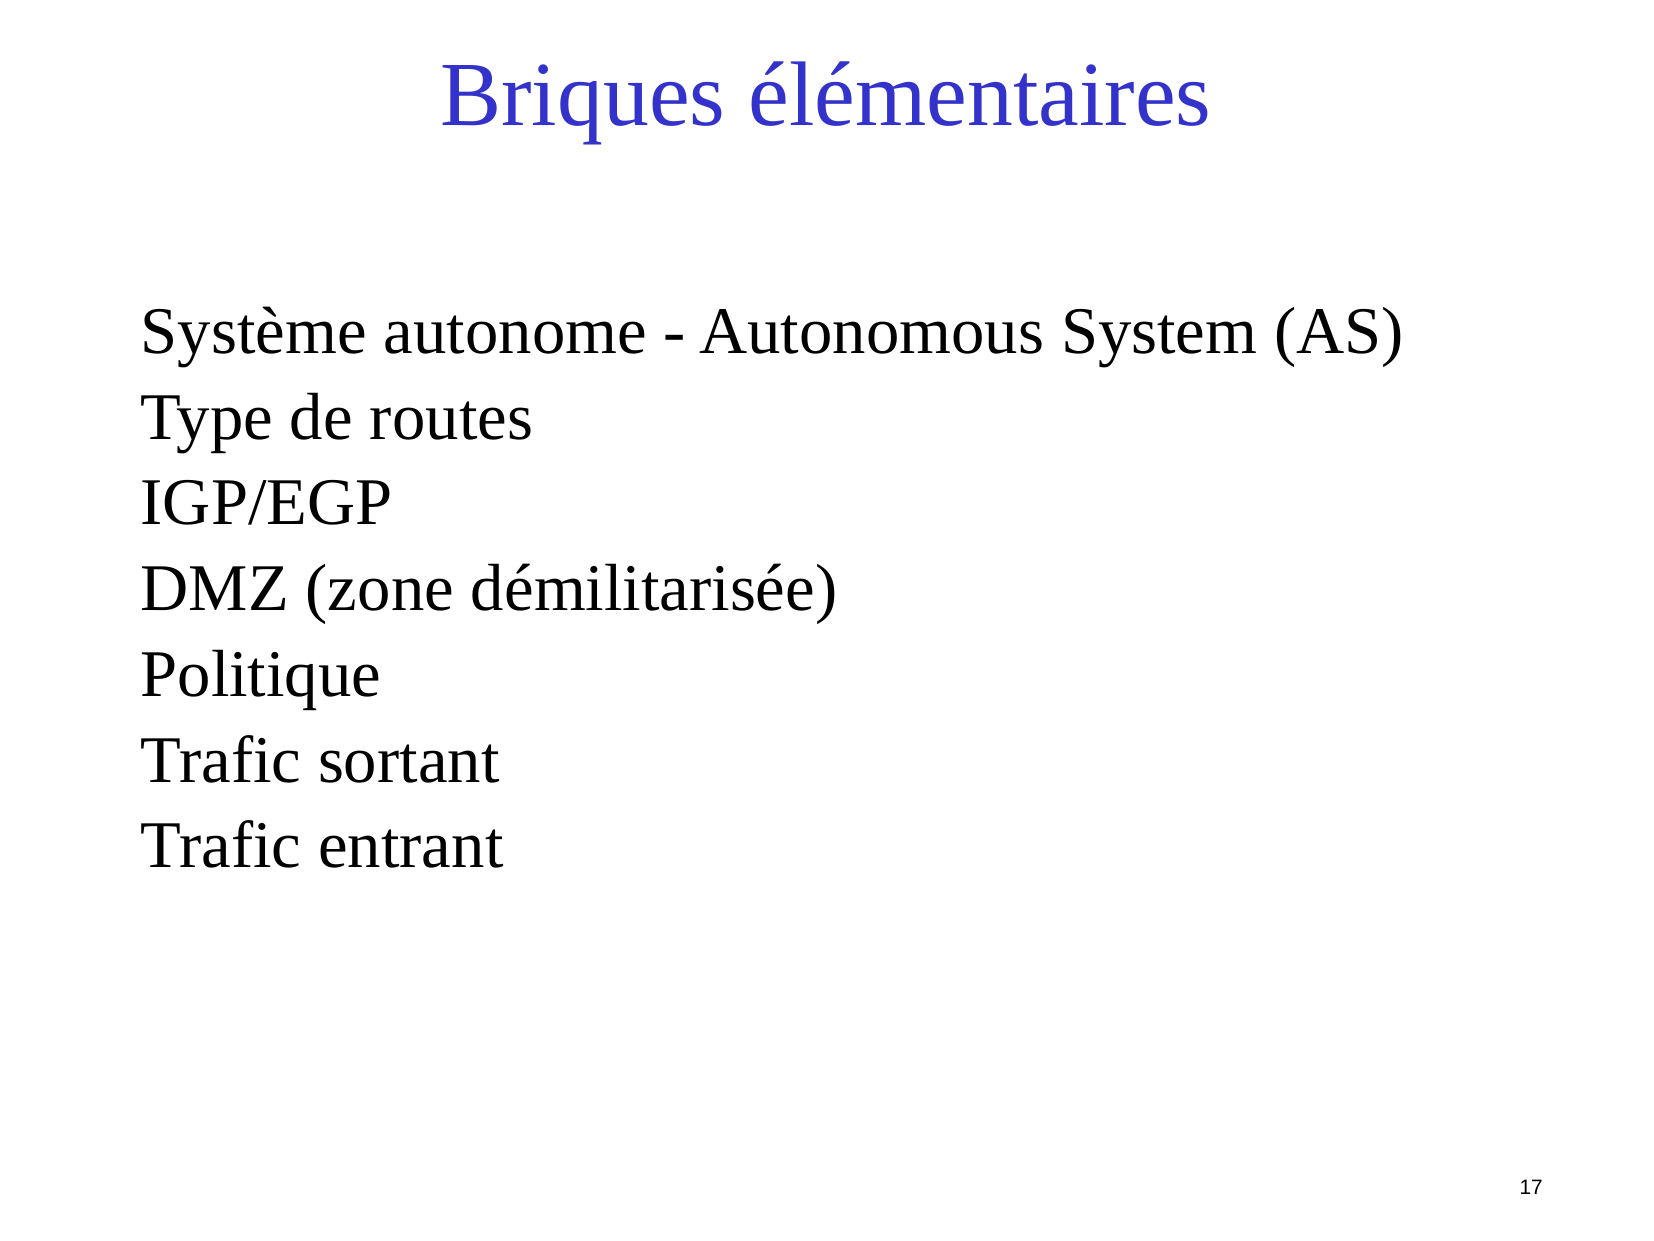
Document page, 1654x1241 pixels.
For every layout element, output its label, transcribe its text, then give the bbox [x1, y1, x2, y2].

list Système autonome - Autonomous System (AS)‏ Type de routes IGP/EGP DMZ (zone démilitarisée)‏ Politique Trafic sortant Trafic entrant [123, 289, 1557, 1131]
title Briques élémentaires [123, 41, 1530, 249]
